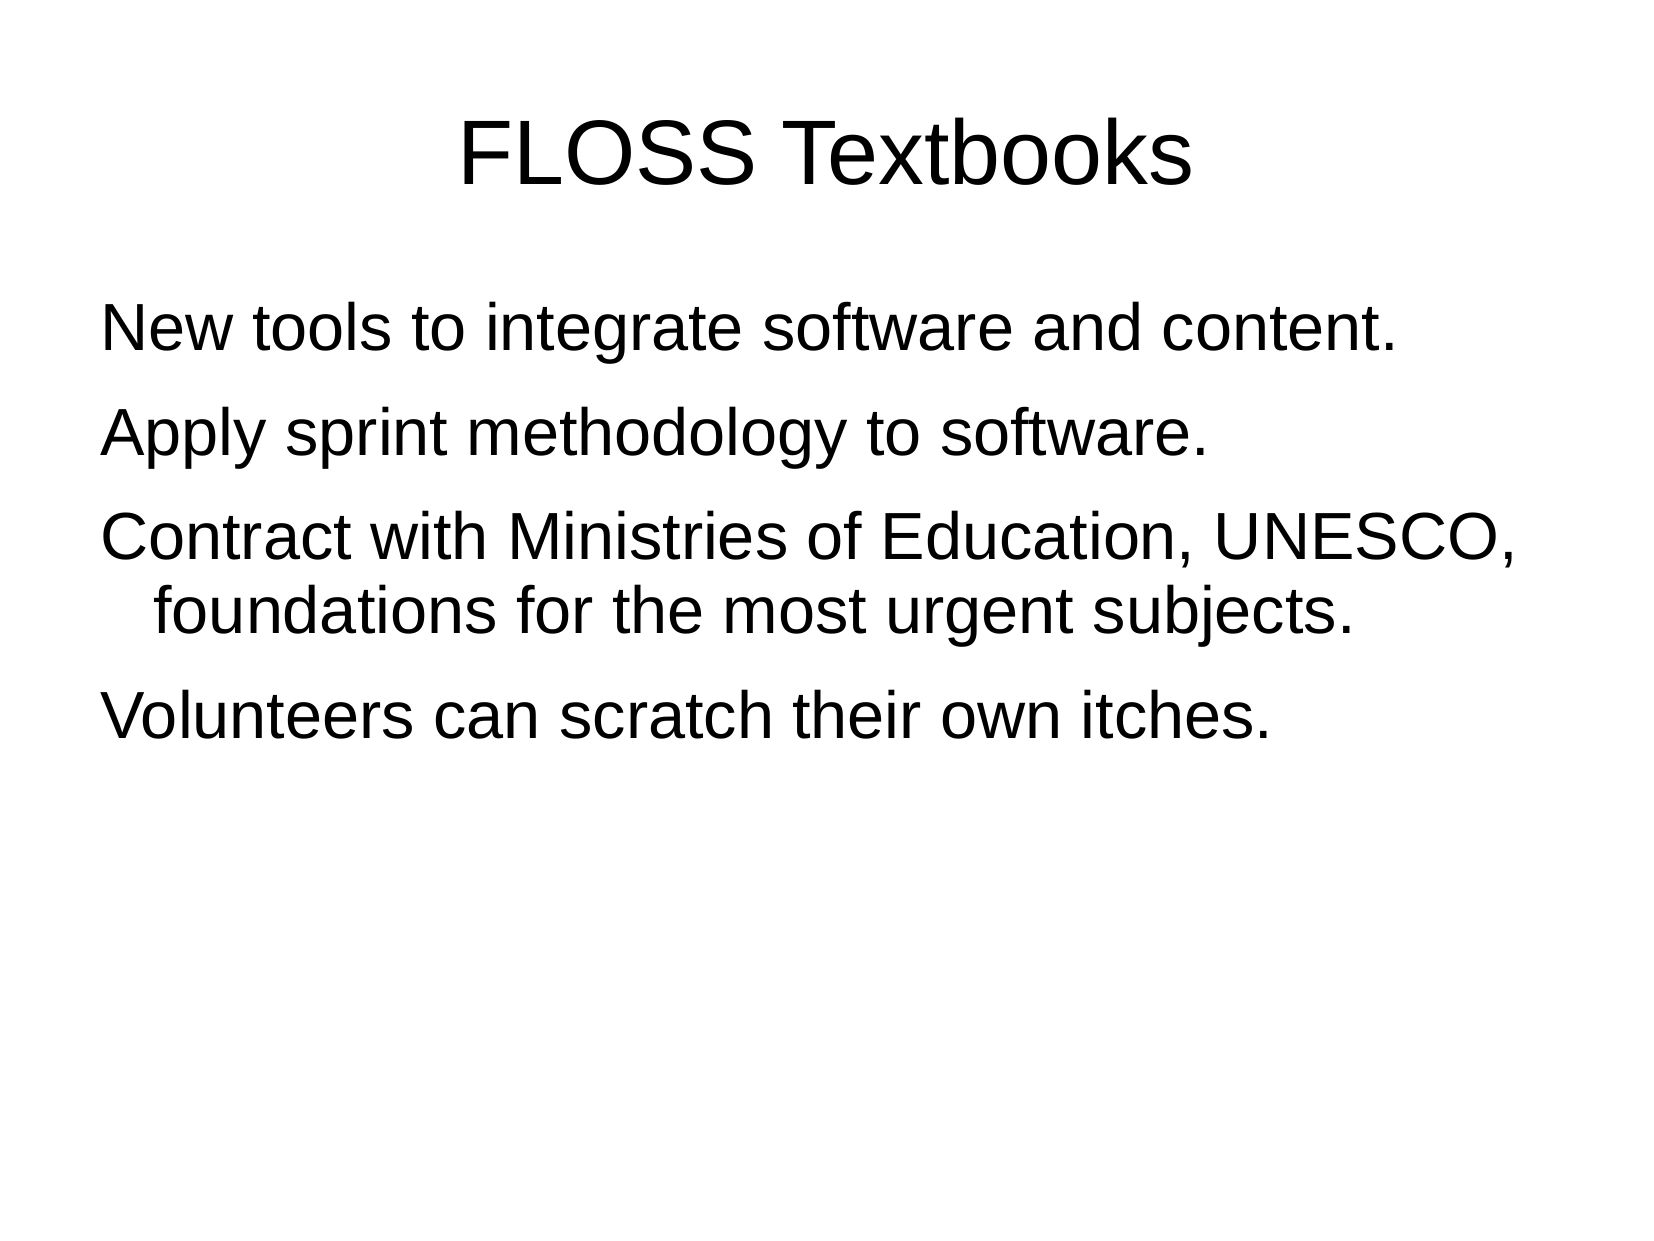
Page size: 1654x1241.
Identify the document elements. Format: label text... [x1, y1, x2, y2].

list New tools to integrate software and content. Apply sprint methodology to software. Contract with Ministries of Education, UNESCO, foundations for the most urgent subjects. Volunteers can scratch their own itches. [82, 290, 1571, 1094]
title FLOSS Textbooks [82, 56, 1571, 250]
